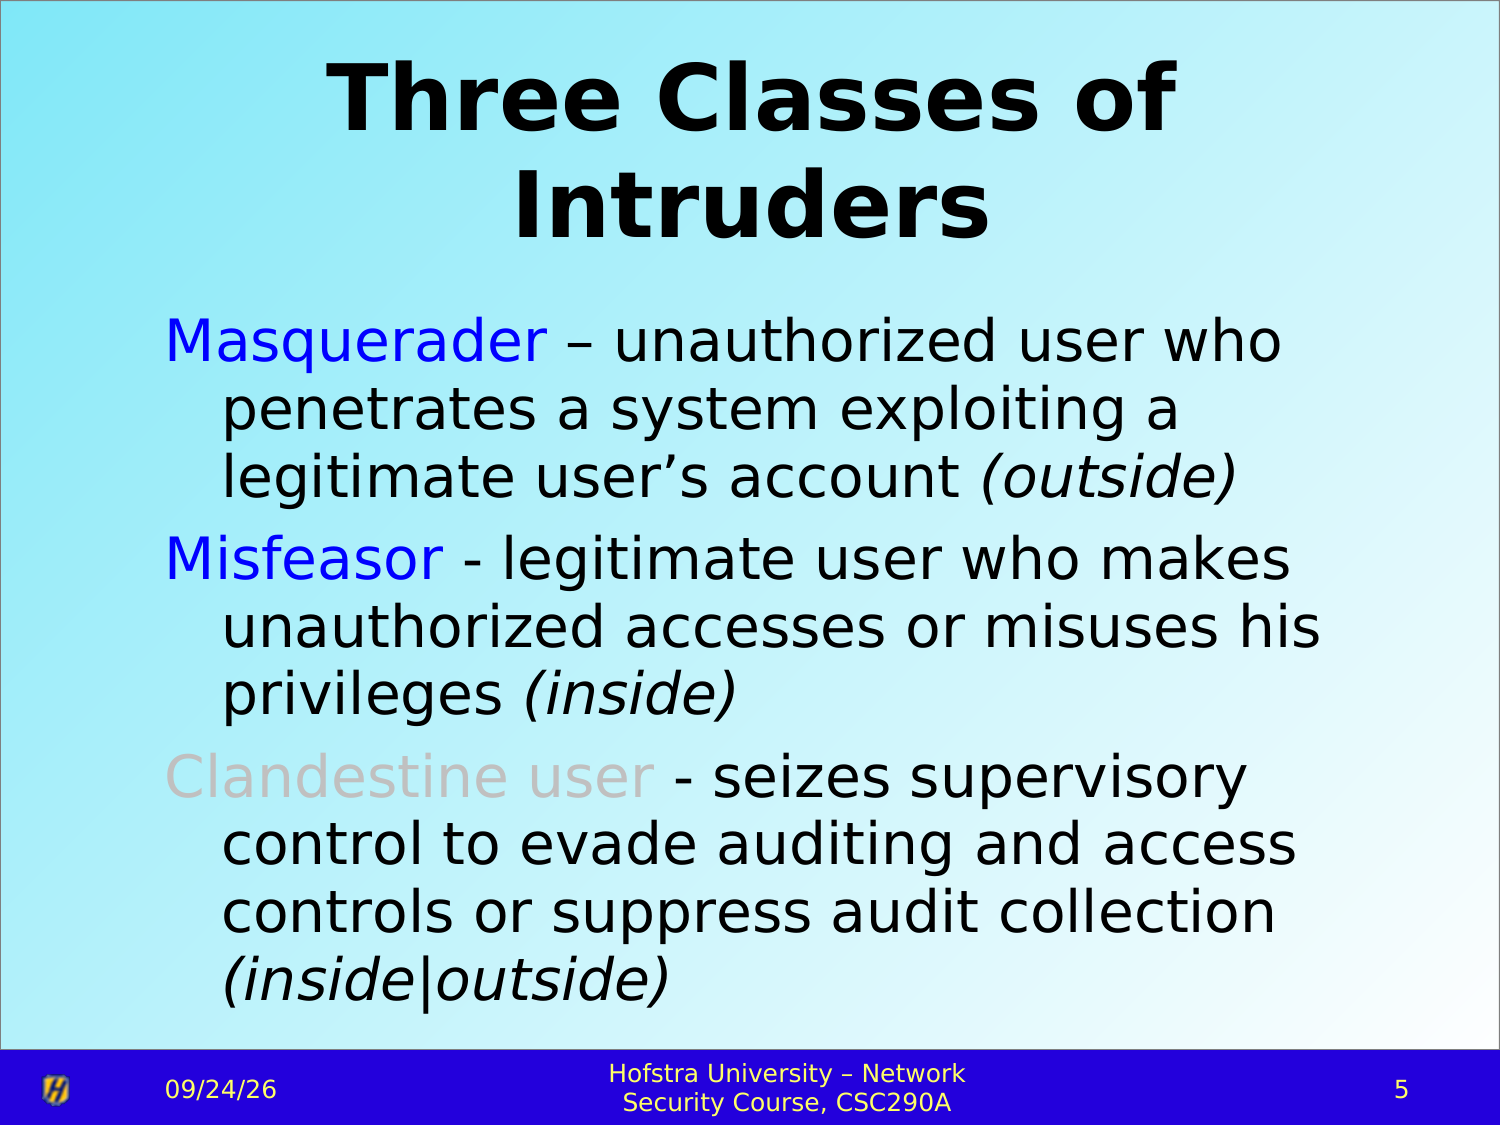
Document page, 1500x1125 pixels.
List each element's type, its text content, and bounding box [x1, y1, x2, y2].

list Masquerader – unauthorized user who penetrates a system exploiting a legitimate user’s account (outside) Misfeasor - legitimate user who makes unauthorized accesses or misuses his privileges (inside) Clandestine user - seizes supervisory control to evade auditing and access controls or suppress audit collection (inside|outside) [150, 299, 1426, 1022]
picture [37, 1072, 76, 1110]
title Three Classes of Intruders [112, 37, 1391, 267]
